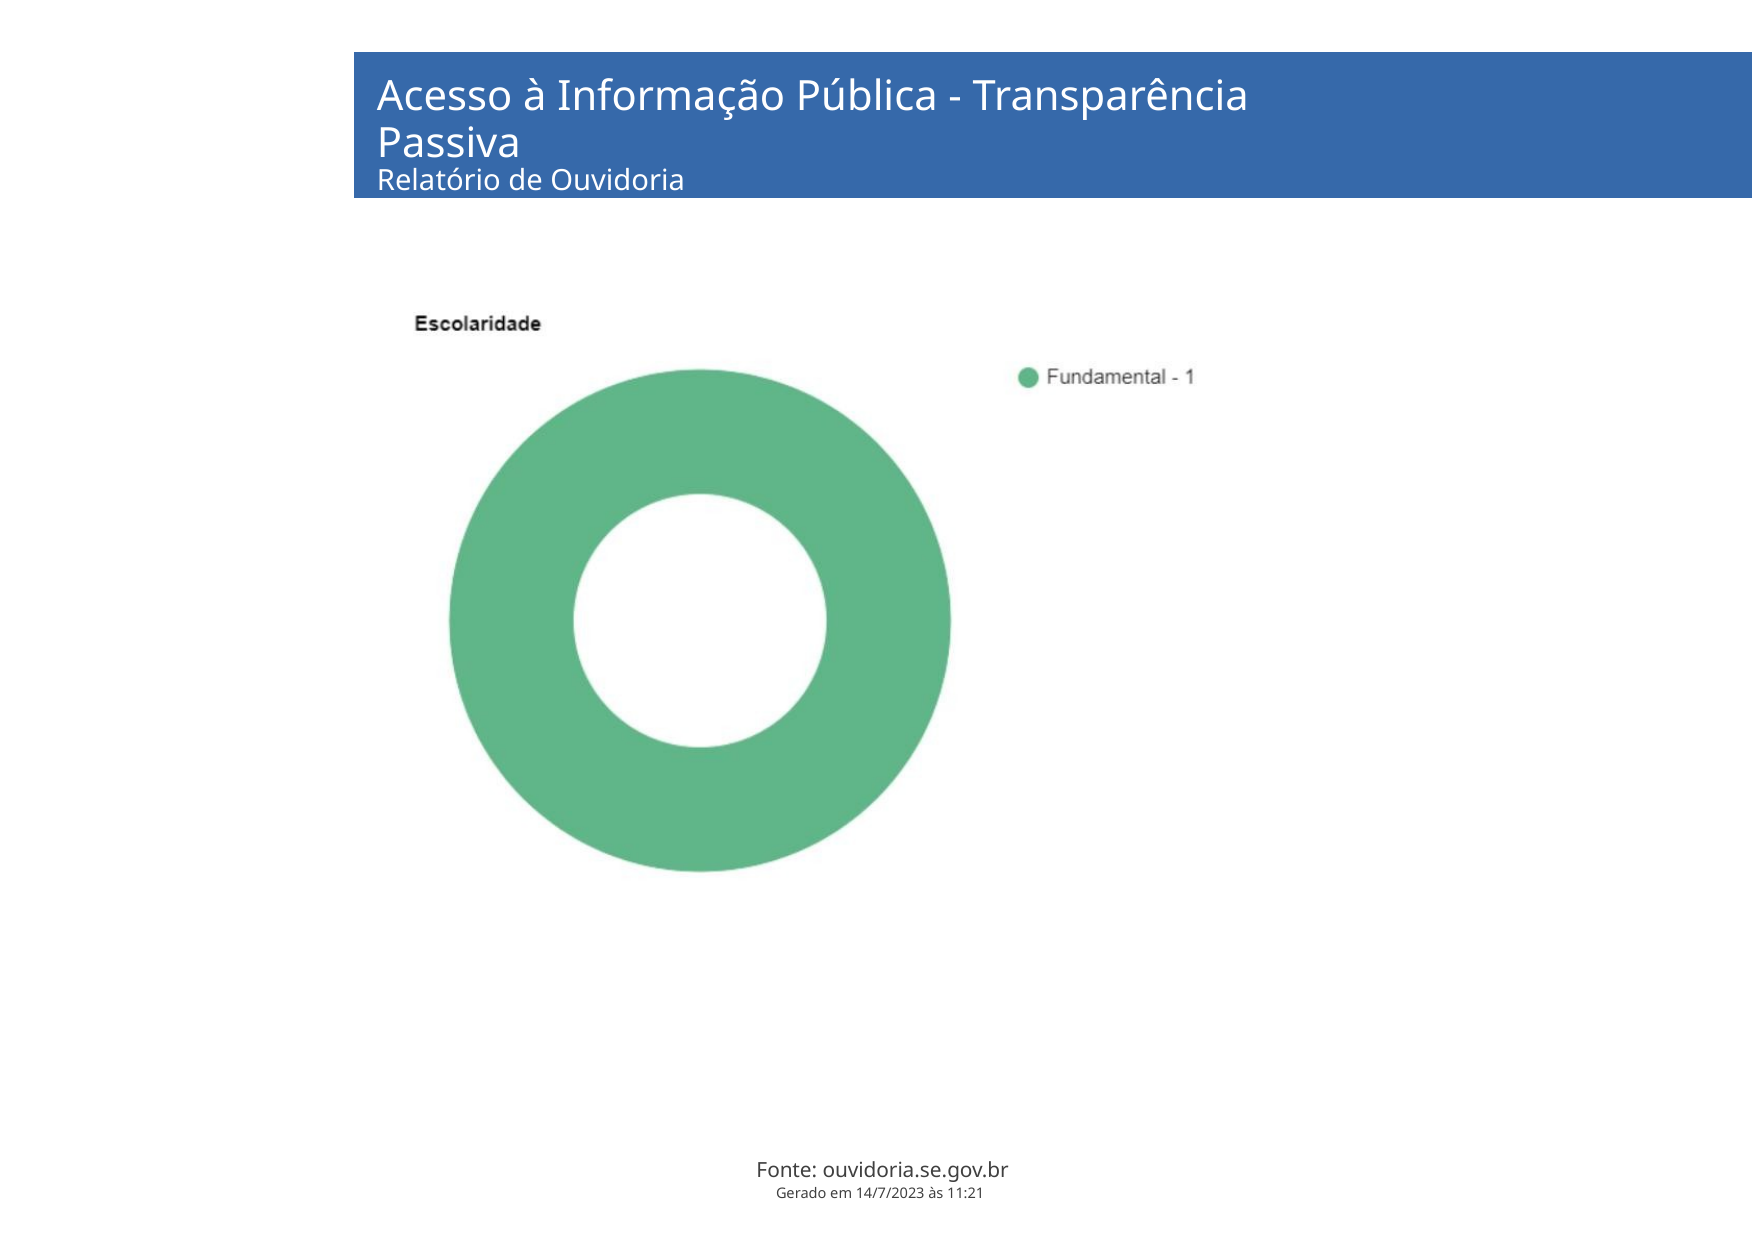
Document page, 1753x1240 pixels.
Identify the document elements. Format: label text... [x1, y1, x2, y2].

text_box [155, 211, 1599, 1028]
text_box [354, 52, 1752, 198]
text_box Acesso à Informação Pública - Transparência Passiva Relatório de Ouvidoria SETUR - Fevereiro a Fevereiro de 2023 [376, 72, 1403, 228]
text_box Fonte: ouvidoria.se.gov.br Gerado em 14/7/2023 às 11:21 [756, 1158, 1023, 1202]
